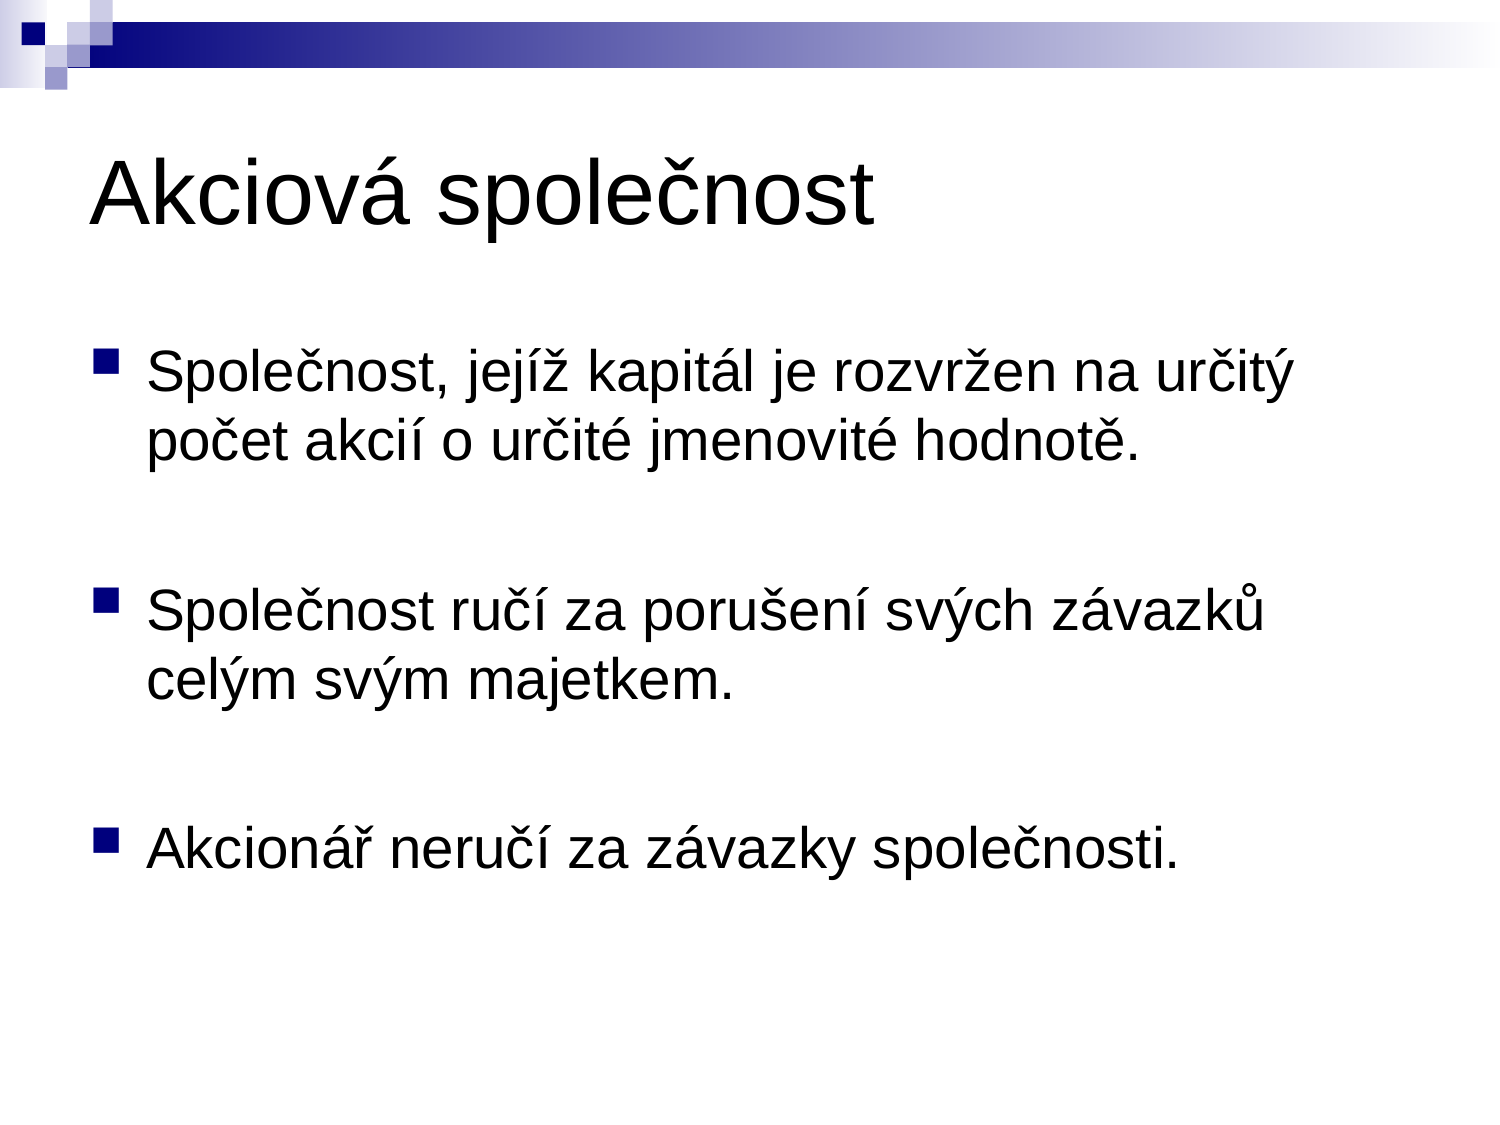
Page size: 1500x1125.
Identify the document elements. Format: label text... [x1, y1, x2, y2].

title Akciová společnost [75, 75, 1426, 301]
list Společnost, jejíž kapitál je rozvržen na určitý počet akcií o určité jmenovité hodnotě. Společnost ručí za porušení svých závazků celým svým majetkem. Akcionář neručí za závazky společnosti. [75, 324, 1426, 963]
